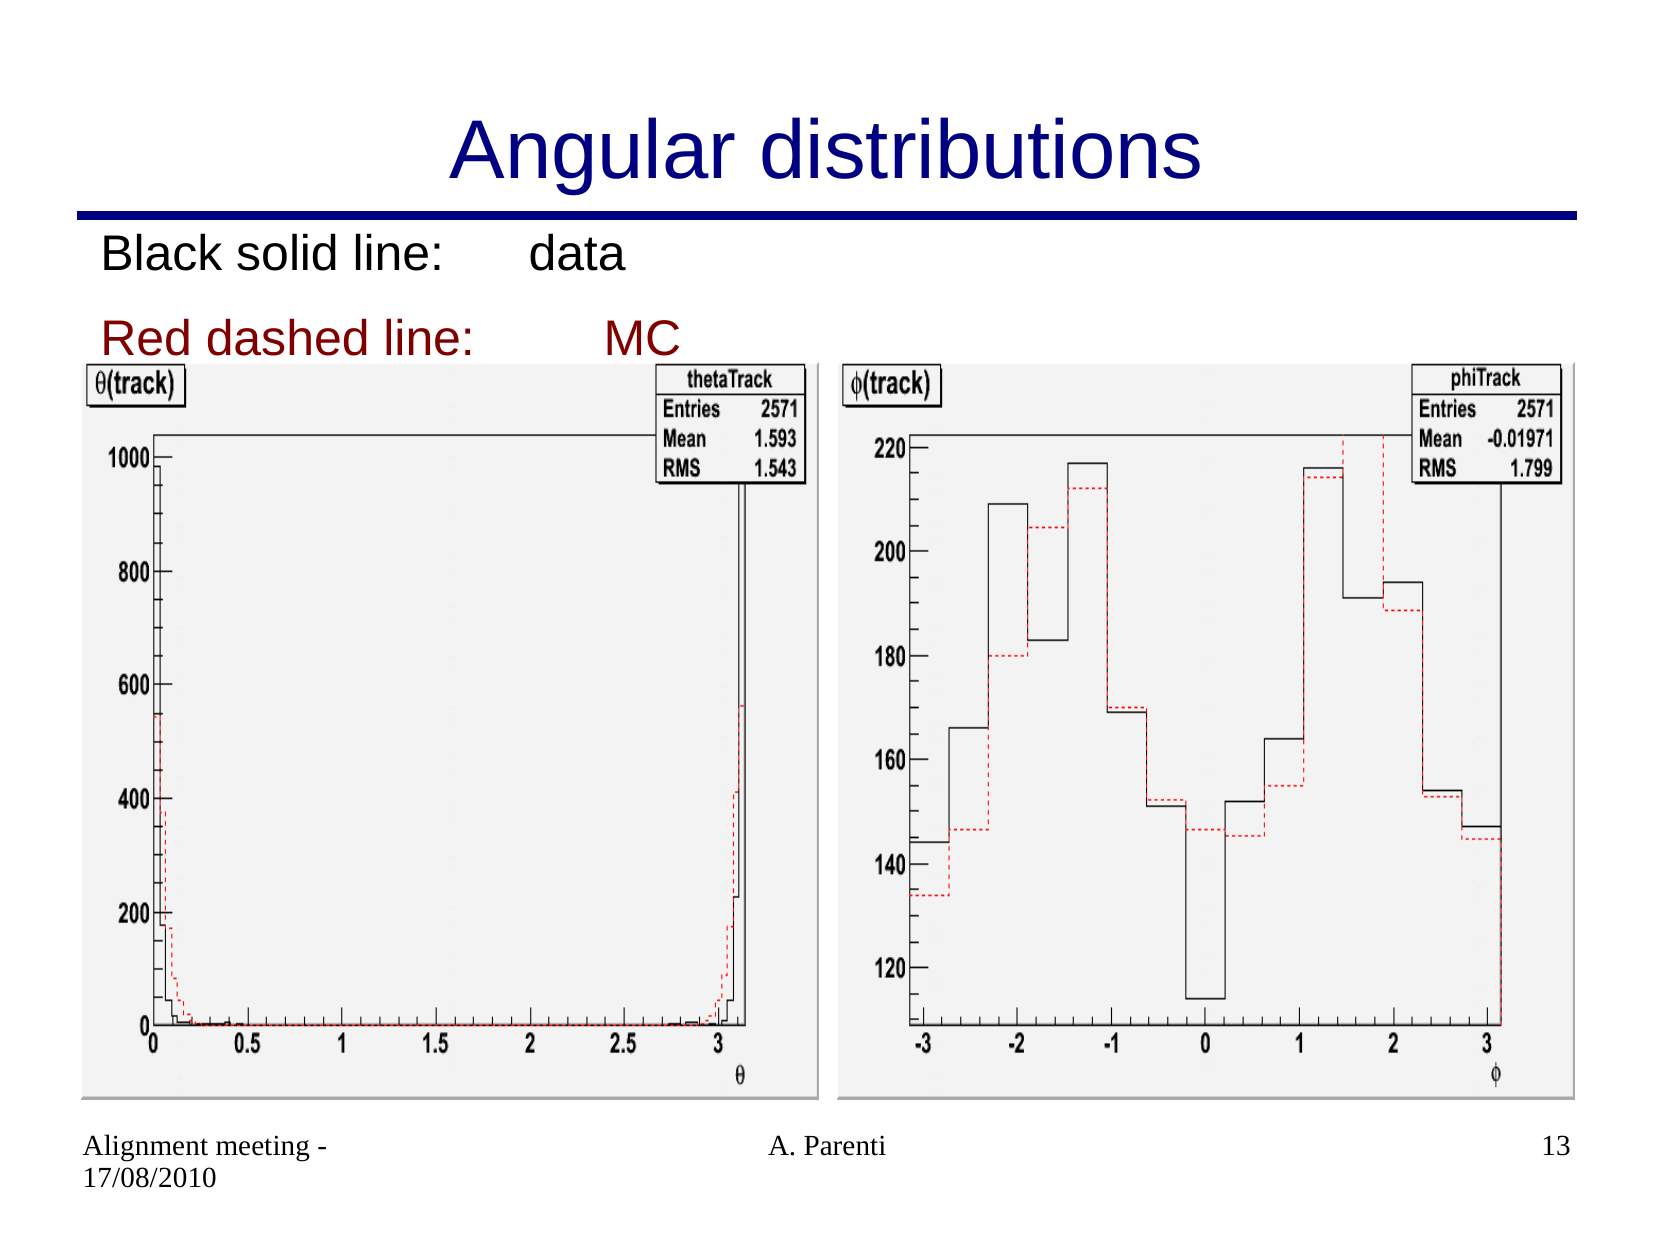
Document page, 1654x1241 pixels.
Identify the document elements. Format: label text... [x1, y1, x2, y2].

list Black solid line: data Red dashed line: MC [82, 225, 1571, 1109]
title Angular distributions [82, 75, 1571, 225]
picture [836, 361, 1575, 1100]
picture [80, 361, 819, 1100]
